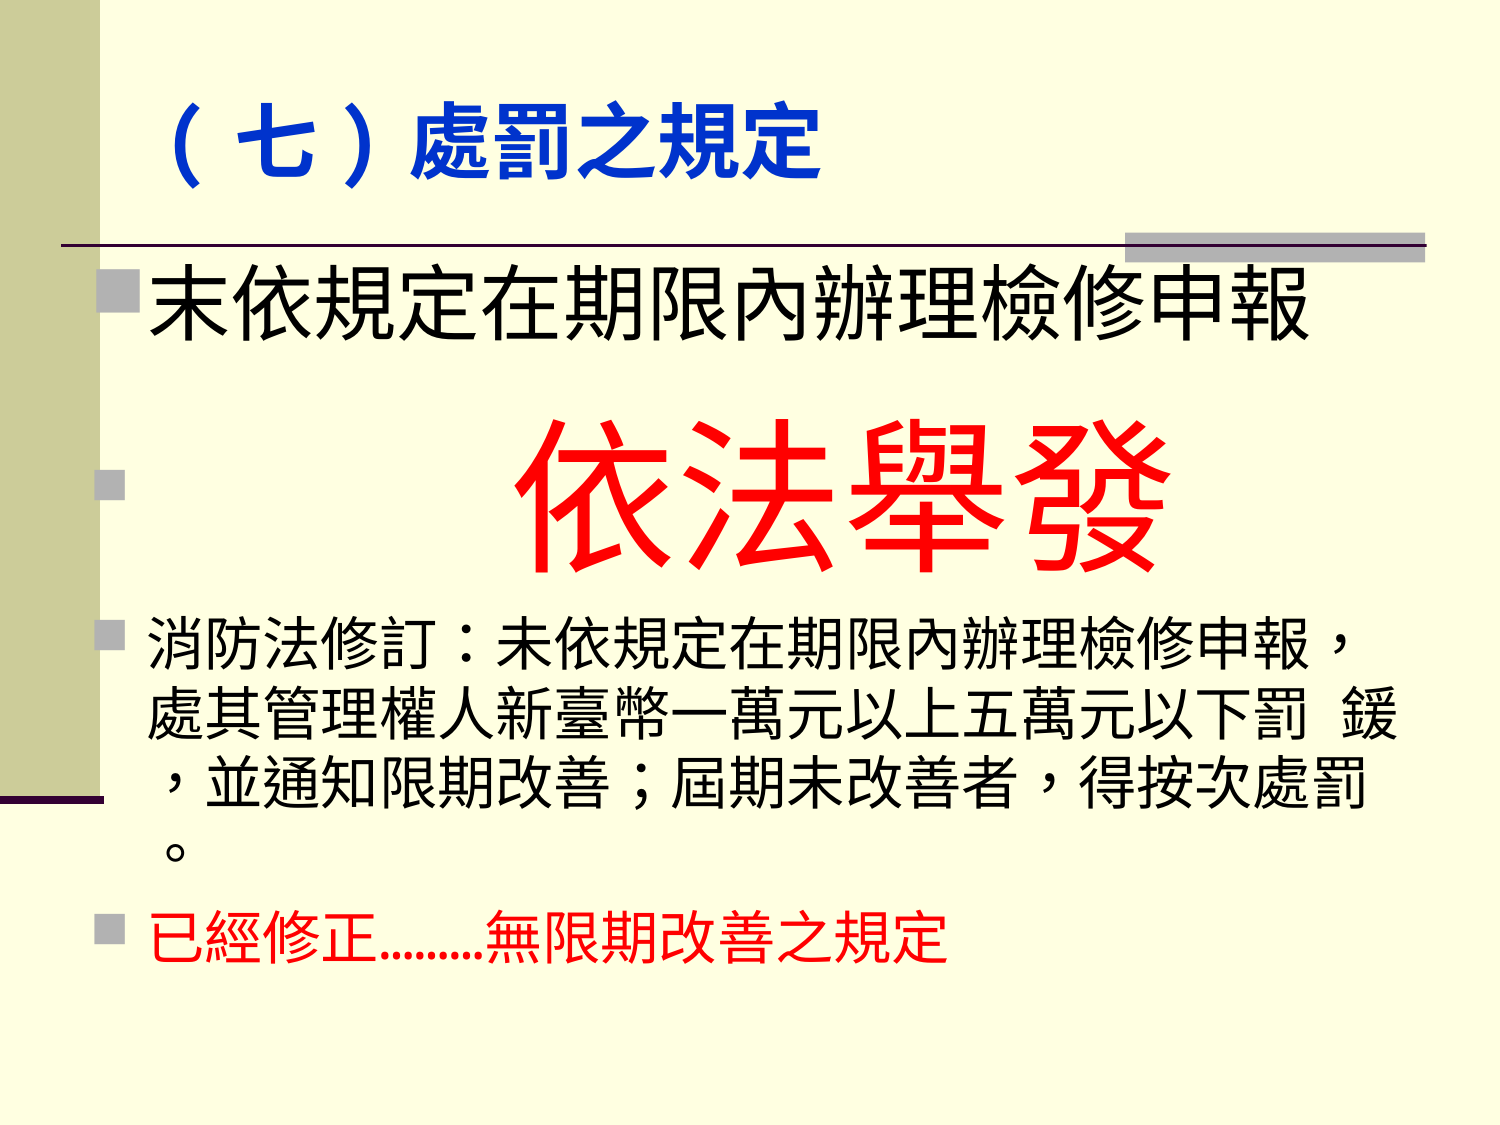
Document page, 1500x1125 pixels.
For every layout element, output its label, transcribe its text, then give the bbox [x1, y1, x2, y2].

title (七)處罰之規定 [150, 45, 1426, 234]
list 末依規定在期限內辦理檢修申報 依法舉發 消防法修訂：未依規定在期限內辦理檢修申報，處其管理權人新臺幣一萬元以上五萬元以下罰 鍰，並通知限期改善；屆期未改善者，得按次處罰。 已經修正………無限期改善之規定 [75, 243, 1426, 1038]
